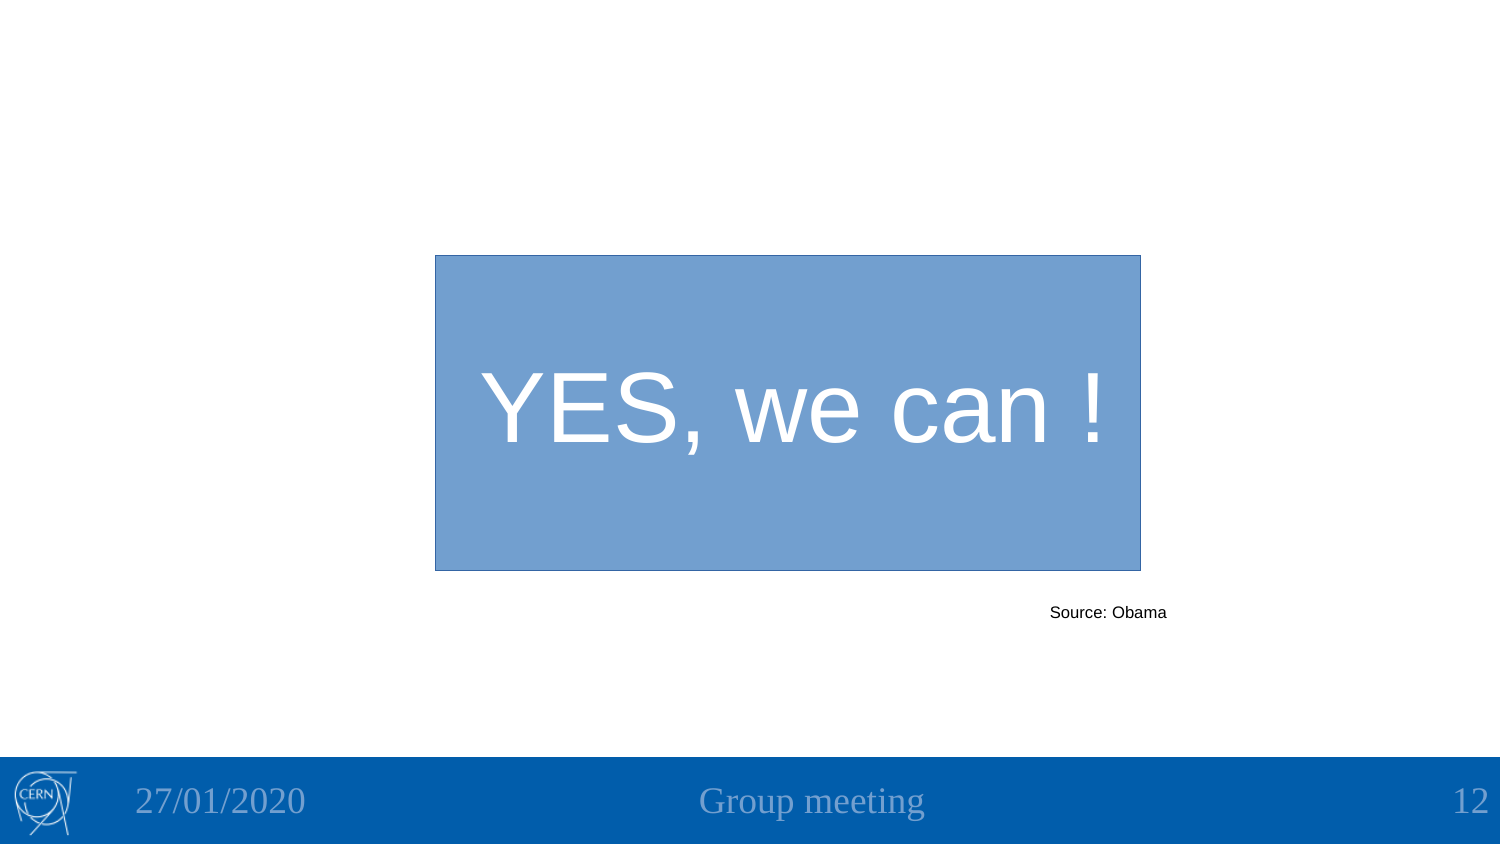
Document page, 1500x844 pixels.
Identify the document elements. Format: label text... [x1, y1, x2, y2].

text_box [435, 255, 1141, 571]
text_box Source: Obama [1035, 596, 1182, 631]
text_box YES, we can ! [465, 345, 1171, 496]
